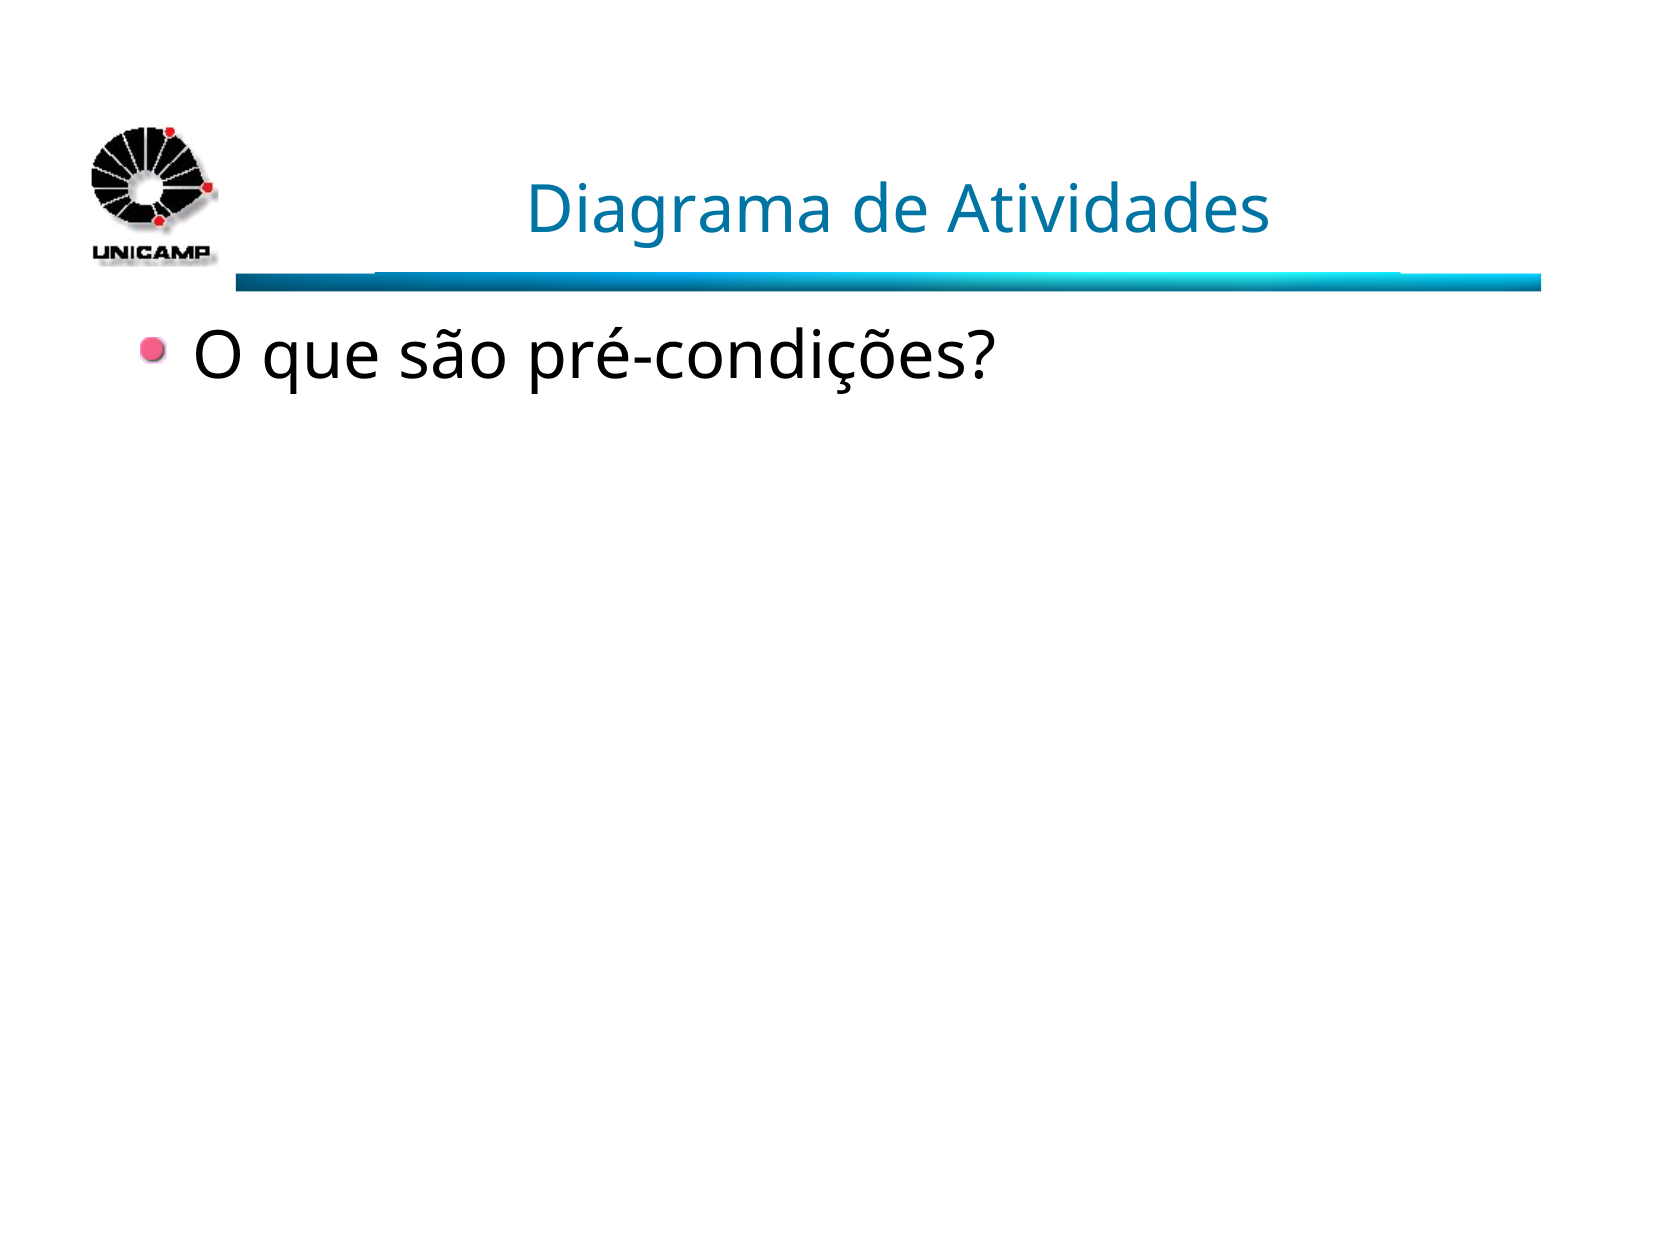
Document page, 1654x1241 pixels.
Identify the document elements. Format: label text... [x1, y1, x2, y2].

picture [125, 272, 1654, 295]
title Diagrama de Atividades [264, 42, 1534, 250]
list O que são pré-condições? [121, 309, 1534, 1182]
